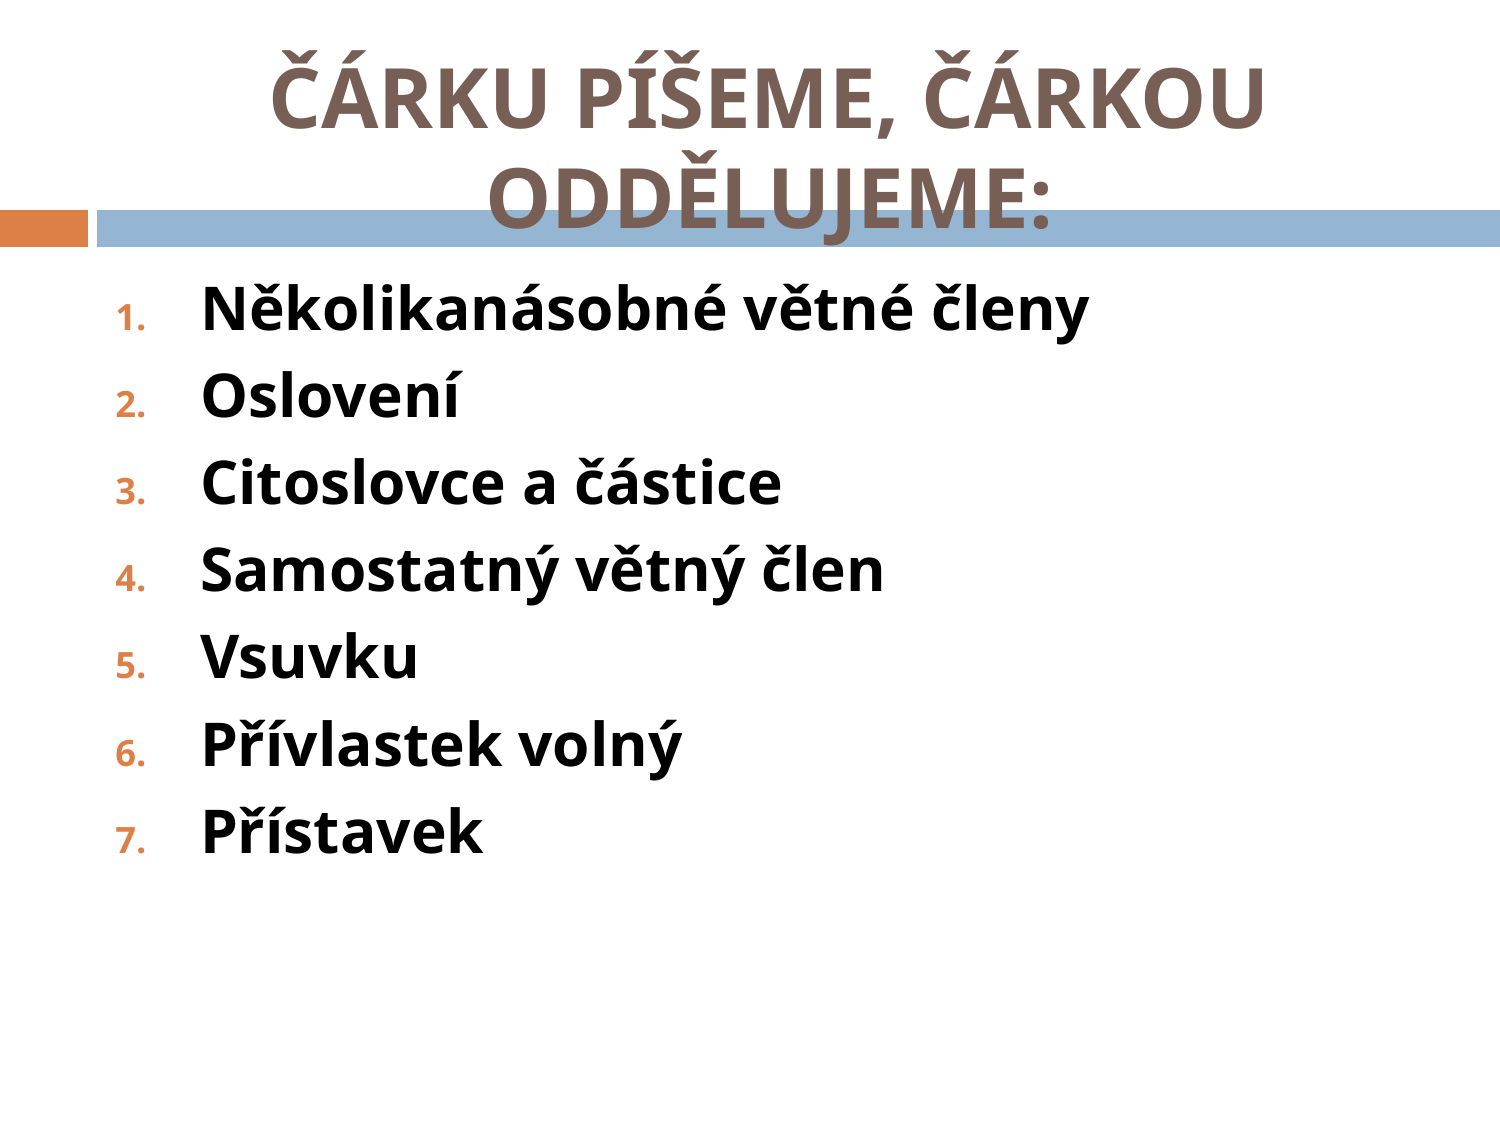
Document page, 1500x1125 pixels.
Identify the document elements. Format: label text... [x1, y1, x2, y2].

list Několikanásobné větné členy Oslovení Citoslovce a částice Samostatný větný člen Vsuvku Přívlastek volný Přístavek [100, 262, 1438, 1000]
title ČÁRKU PÍŠEME, ČÁRKOU ODDĚLUJEME: [100, 37, 1438, 201]
